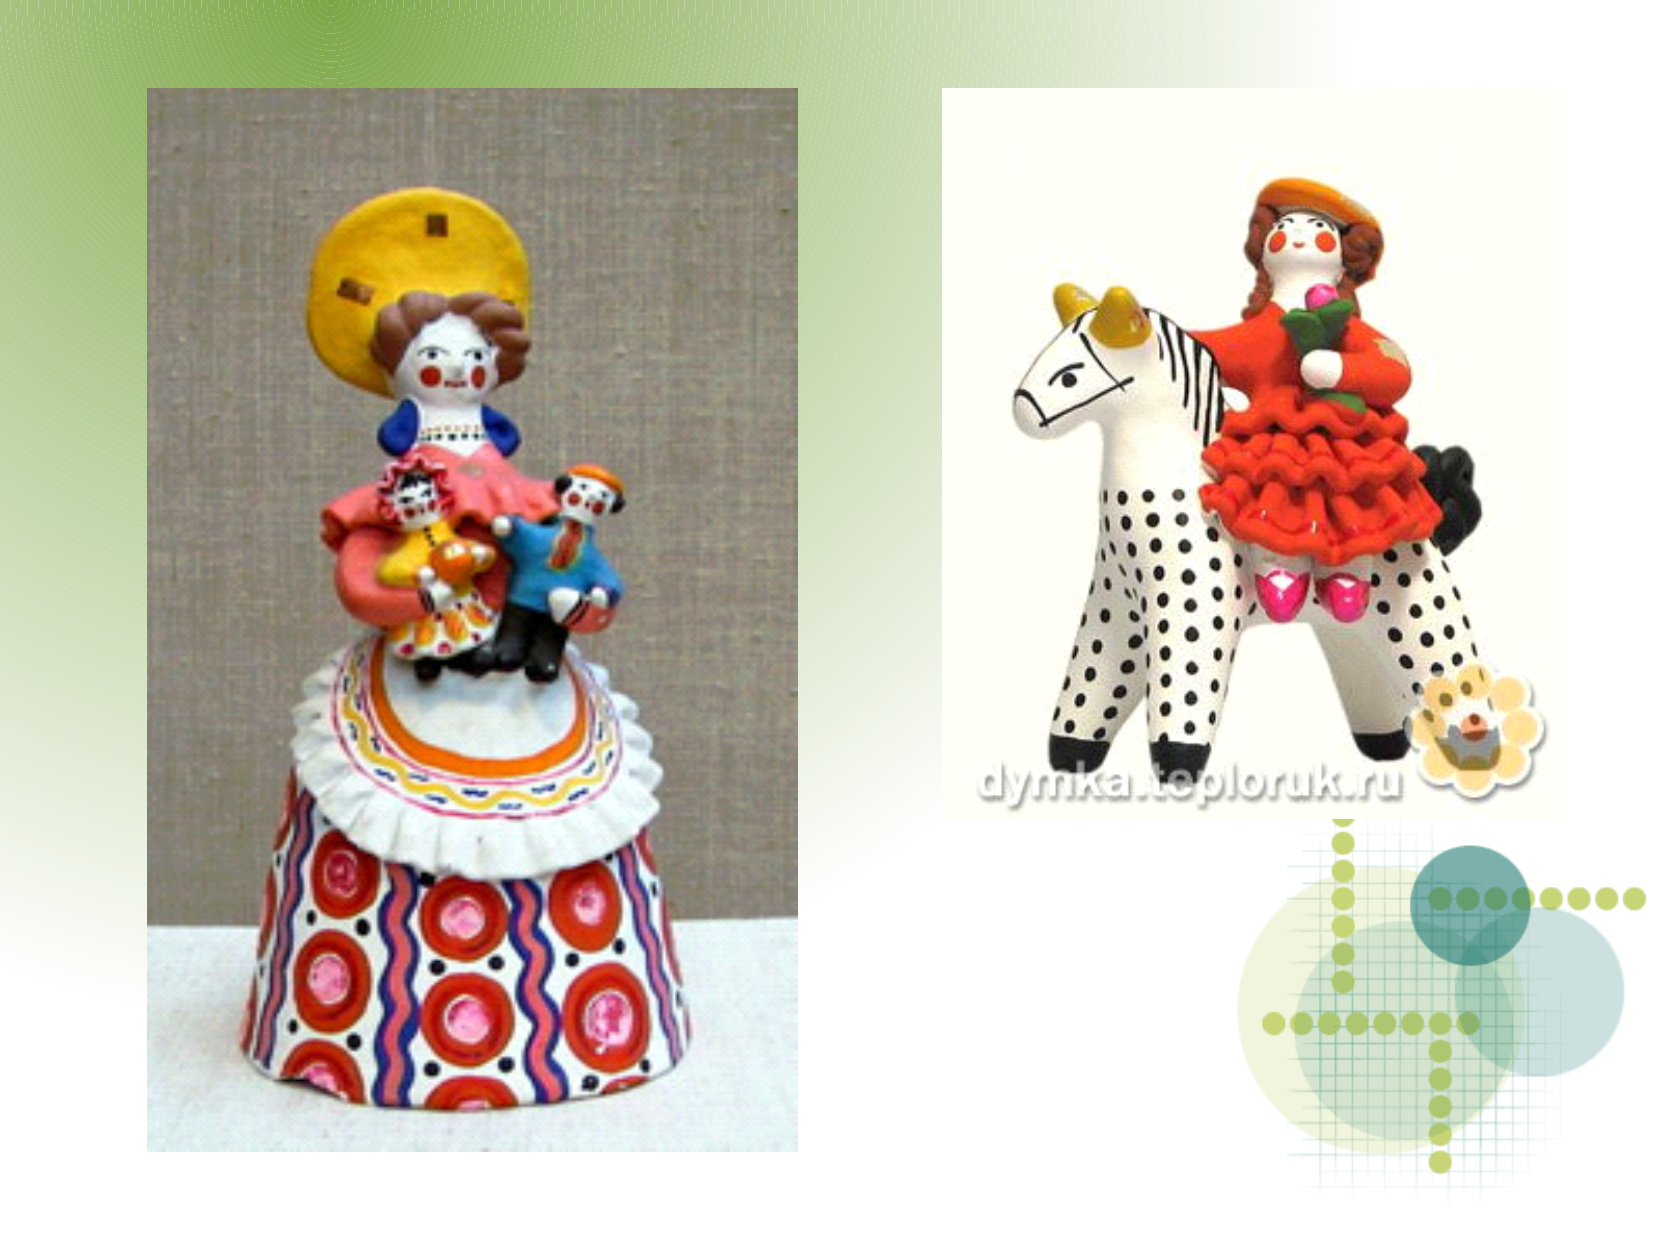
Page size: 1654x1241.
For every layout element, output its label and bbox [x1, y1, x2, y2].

picture [147, 88, 798, 1152]
picture [942, 88, 1654, 1211]
